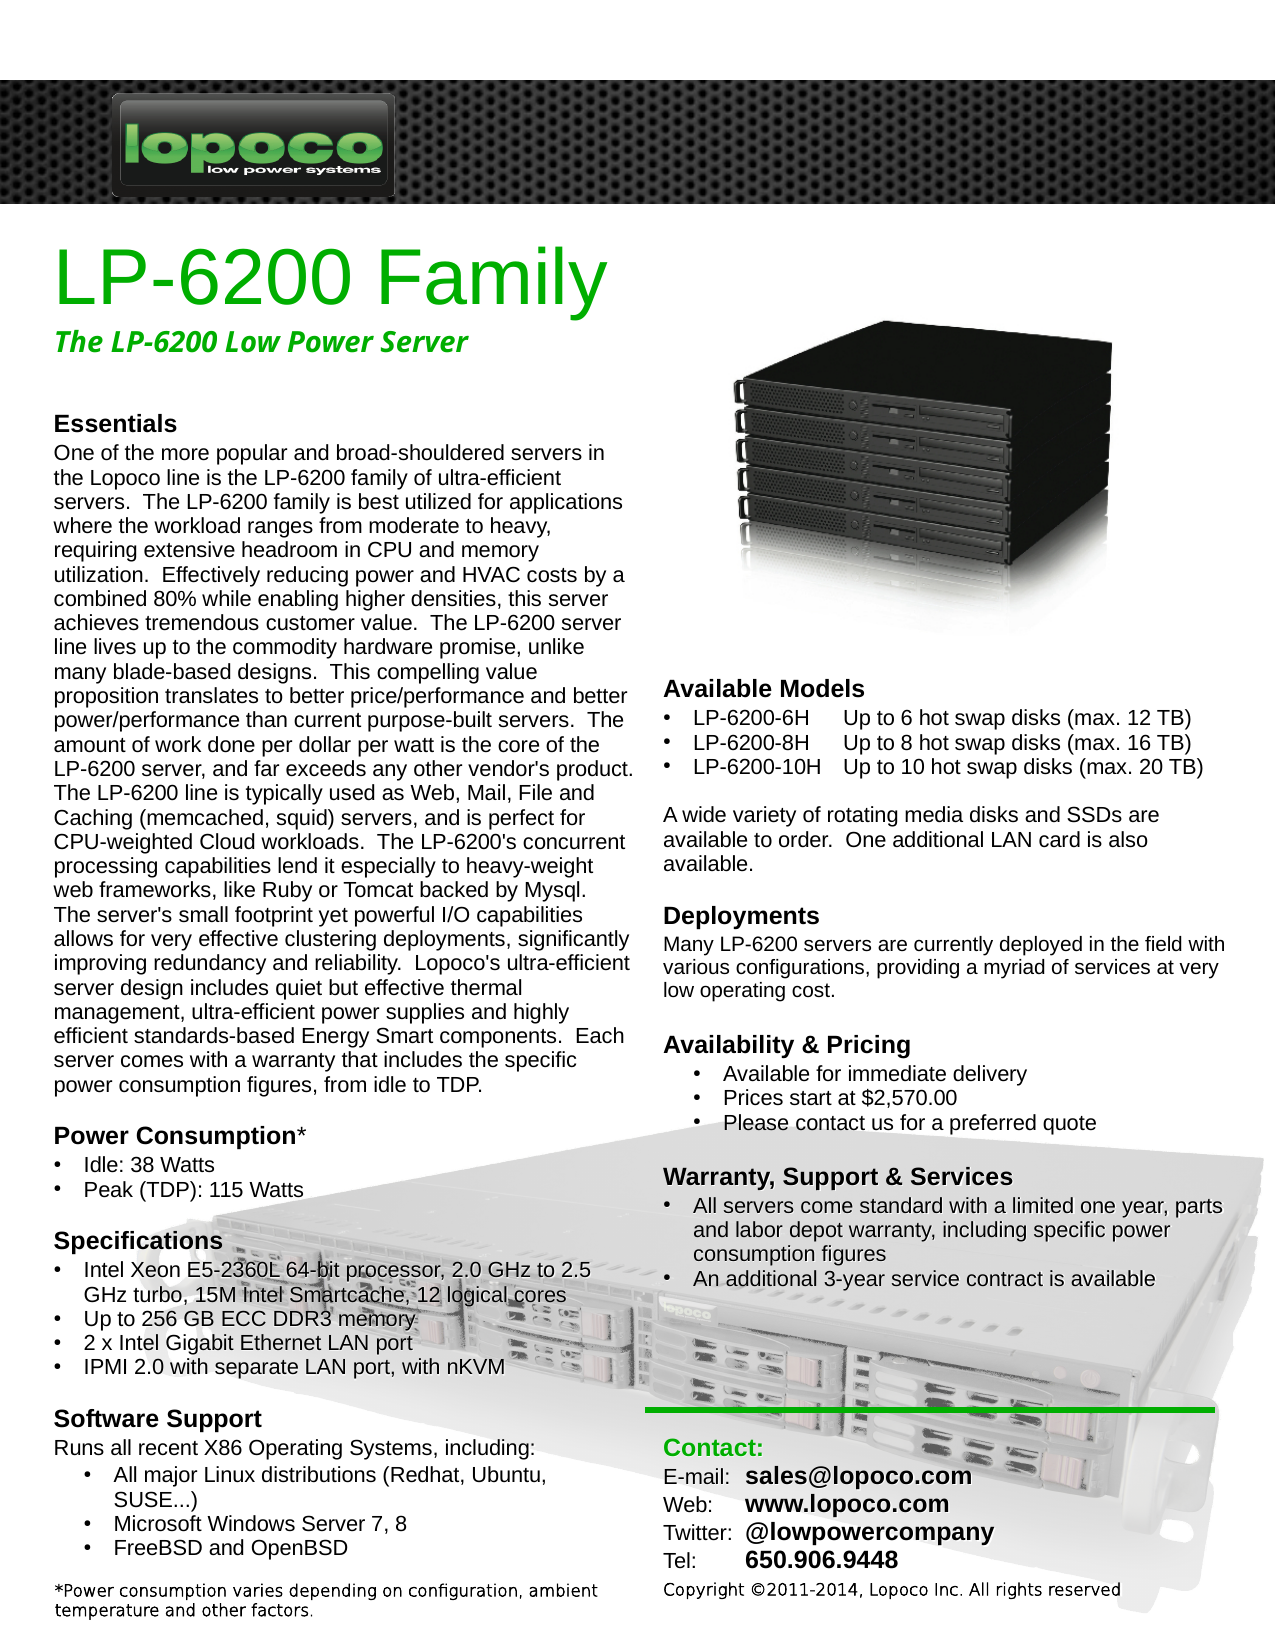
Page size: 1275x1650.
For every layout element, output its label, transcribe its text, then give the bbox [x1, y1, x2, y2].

subtitle Essentials One of the more popular and broad-shouldered servers in the Lopoco line is the LP-6200 family of ultra-efficient servers. The LP-6200 family is best utilized for applications where the workload ranges from moderate to heavy, requiring extensive headroom in CPU and memory utilization. Effectively reducing power and HVAC costs by a combined 80% while enabling higher densities, this server achieves tremendous customer value. The LP-6200 server line lives up to the commodity hardware promise, unlike many blade-based designs. This compelling value proposition translates to better price/performance and better power/performance than current purpose-built servers. The amount of work done per dollar per watt is the core of the LP-6200 server, and far exceeds any other vendor's product. The LP-6200 line is typically used as Web, Mail, File and Caching (memcached, squid) servers, and is perfect for CPU-weighted Cloud workloads. The LP-6200's concurrent processing capabilities lend it especially to heavy-weight web frameworks, like Ruby or Tomcat backed by Mysql. The server's small footprint yet powerful I/O capabilities allows for very effective clustering deployments, significantly improving redundancy and reliability. Lopoco's ultra-efficient server design includes quiet but effective thermal management, ultra-efficient power supplies and highly efficient standards-based Energy Smart components. Each server comes with a warranty that includes the specific power consumption figures, from idle to TDP. Power Consumption* Idle: 38 Watts Peak (TDP): 115 Watts Specifications Intel Xeon E5-2360L 64-bit processor, 2.0 GHz to 2.5 GHz turbo, 15M Intel Smartcache, 12 logical cores Up to 256 GB ECC DDR3 memory 2 x Intel Gigabit Ethernet LAN port IPMI 2.0 with separate LAN port, with nKVM Software Support Runs all recent X86 Operating Systems, including: All major Linux distributions (Redhat, Ubuntu, SUSE...) Microsoft Windows Server 7, 8 FreeBSD and OpenBSD [53, 410, 636, 1611]
picture [712, 299, 1140, 637]
text_box Available Models LP-6200-6H Up to 6 hot swap disks (max. 12 TB) LP-6200-8H Up to 8 hot swap disks (max. 16 TB) LP-6200-10H Up to 10 hot swap disks (max. 20 TB) A wide variety of rotating media disks and SSDs are available to order. One additional LAN card is also available. Deployments Many LP-6200 servers are currently deployed in the field with various configurations, providing a myriad of services at very low operating cost. Availability & Pricing Available for immediate delivery Prices start at $2,570.00 Please contact us for a preferred quote Warranty, Support & Services All servers come standard with a limited one year, parts and labor depot warranty, including specific power consumption figures An additional 3-year service contract is available [663, 675, 1246, 1293]
picture [0, 80, 1275, 204]
text_box LP-6200 Family The LP-6200 Low Power Server [53, 232, 636, 382]
text_box *Power consumption varies depending on configuration, ambient temperature and other factors. [54, 1580, 601, 1621]
picture [601, 1121, 1264, 1621]
text_box Contact: E-mail: sales@lopoco.com Web: www.lopoco.com Twitter: @lowpowercompany Tel: 650.906.9448 Copyright ©2011-2014, Lopoco Inc. All rights reserved [663, 1350, 1246, 1606]
